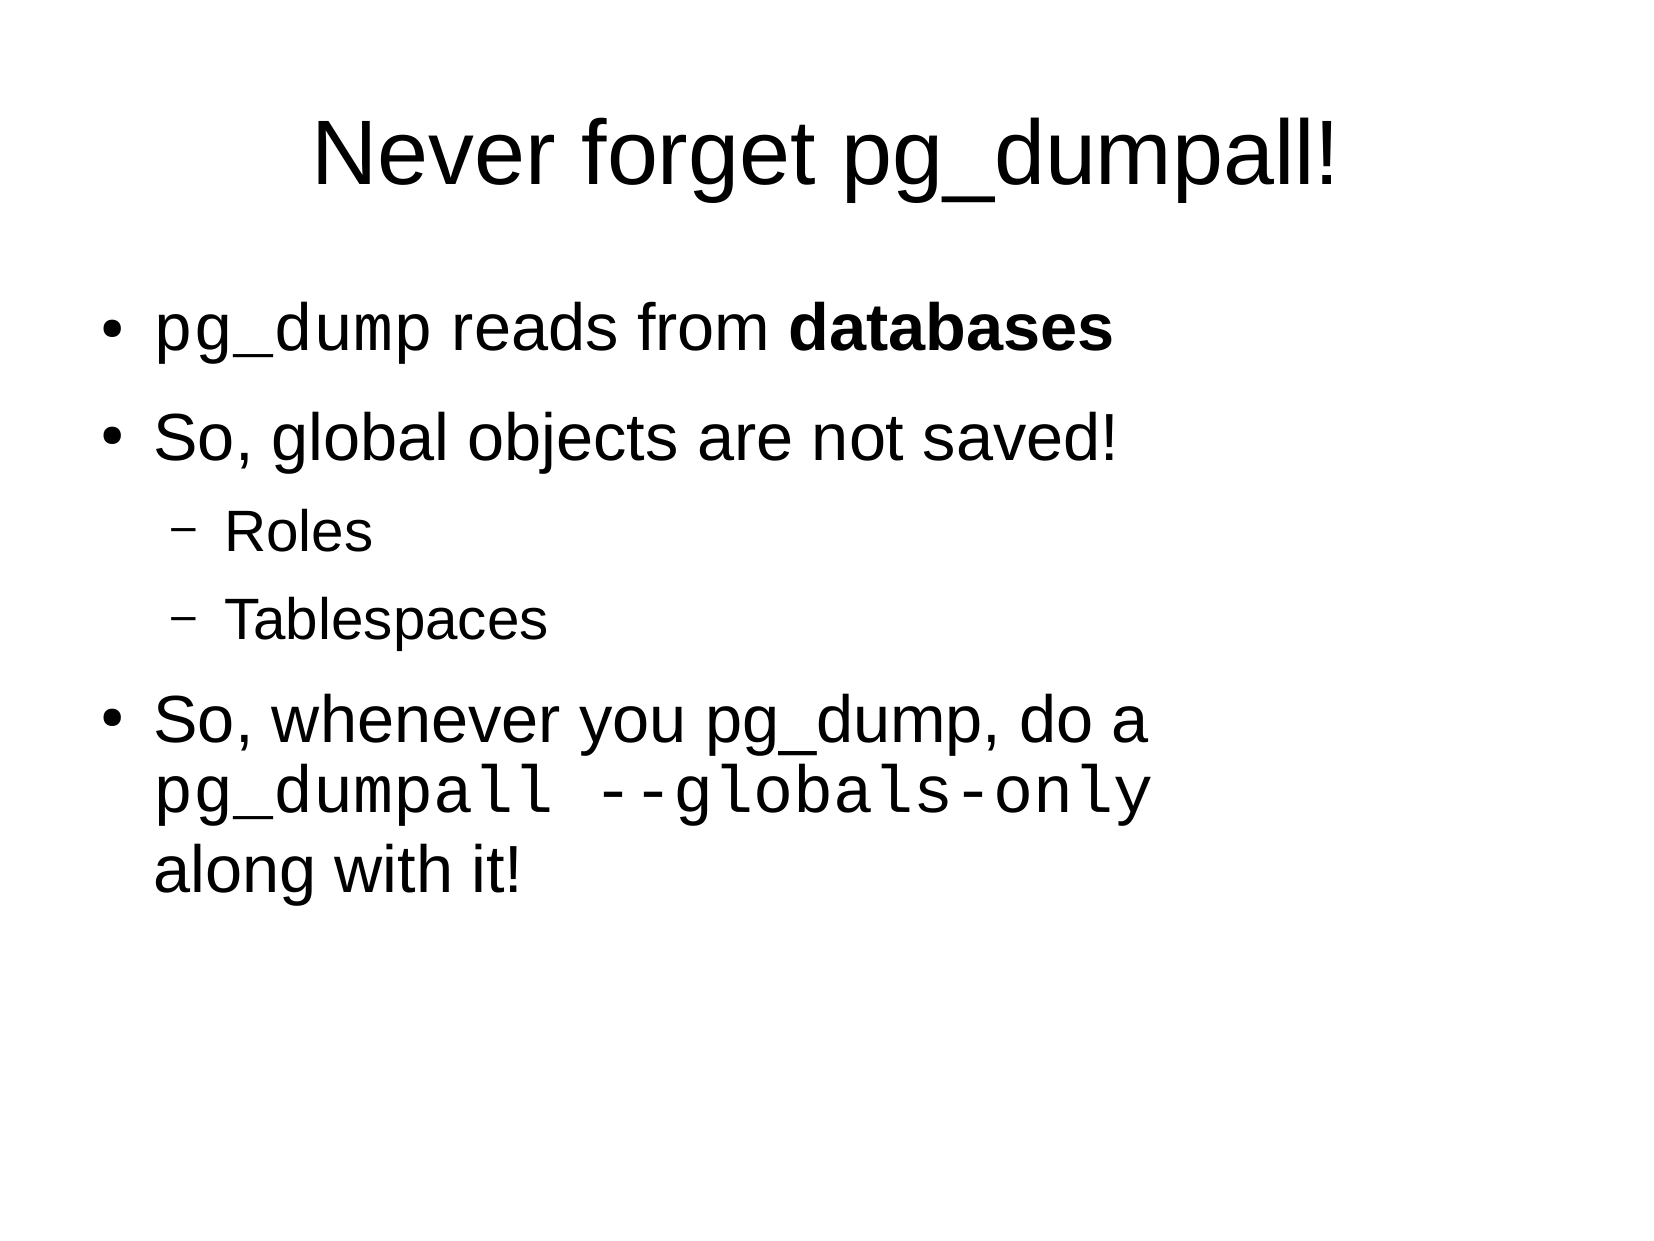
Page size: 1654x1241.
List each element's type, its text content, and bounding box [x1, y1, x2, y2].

list pg_dump reads from databases So, global objects are not saved! Roles Tablespaces So, whenever you pg_dump, do a pg_dumpall --globals-only along with it! [82, 290, 1571, 1010]
title Never forget pg_dumpall! [82, 49, 1571, 257]
